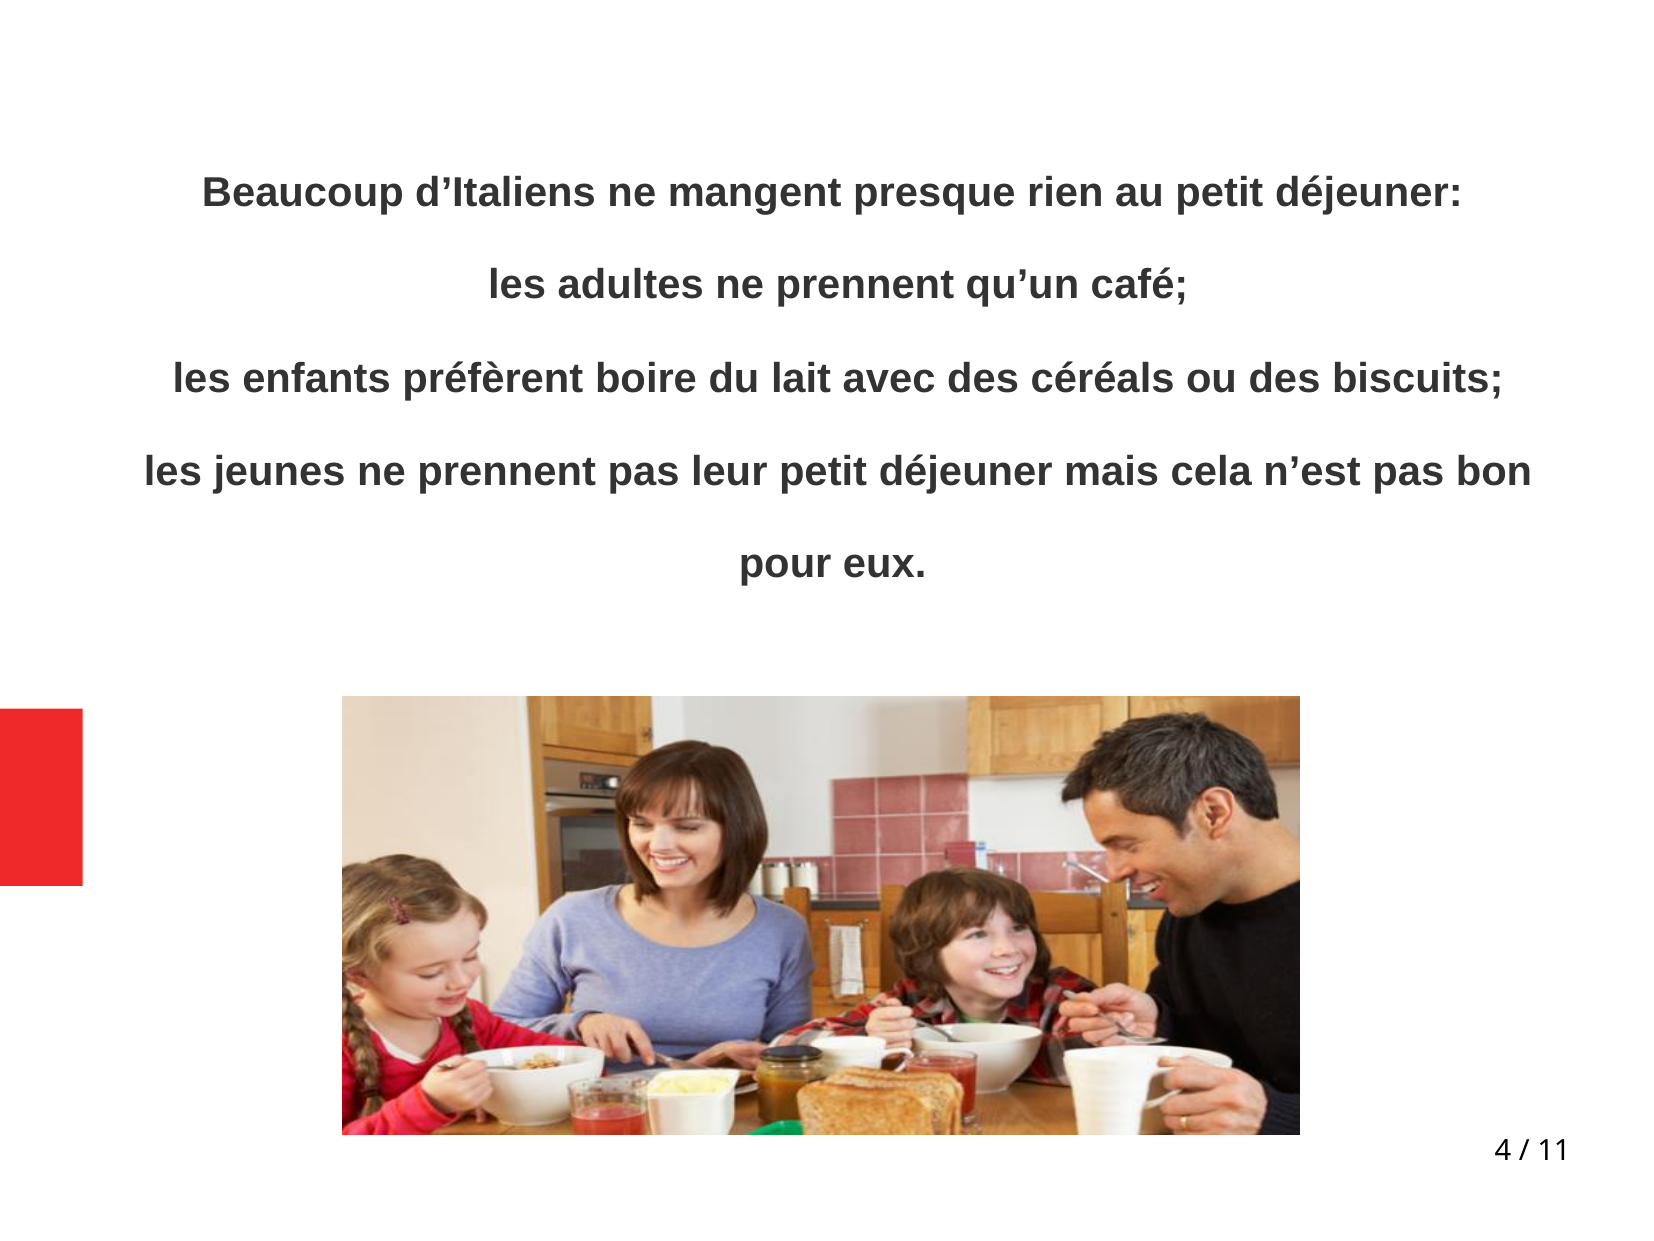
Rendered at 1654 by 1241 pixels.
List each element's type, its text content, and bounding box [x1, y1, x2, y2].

title Beaucoup d’Italiens ne mangent presque rien au petit déjeuner: les adultes ne prennent qu’un café; les enfants préfèrent boire du lait avec des céréals ou des biscuits; les jeunes ne prennent pas leur petit déjeuner mais cela n’est pas bon pour eux. [129, 145, 1536, 564]
picture [342, 696, 1300, 1135]
